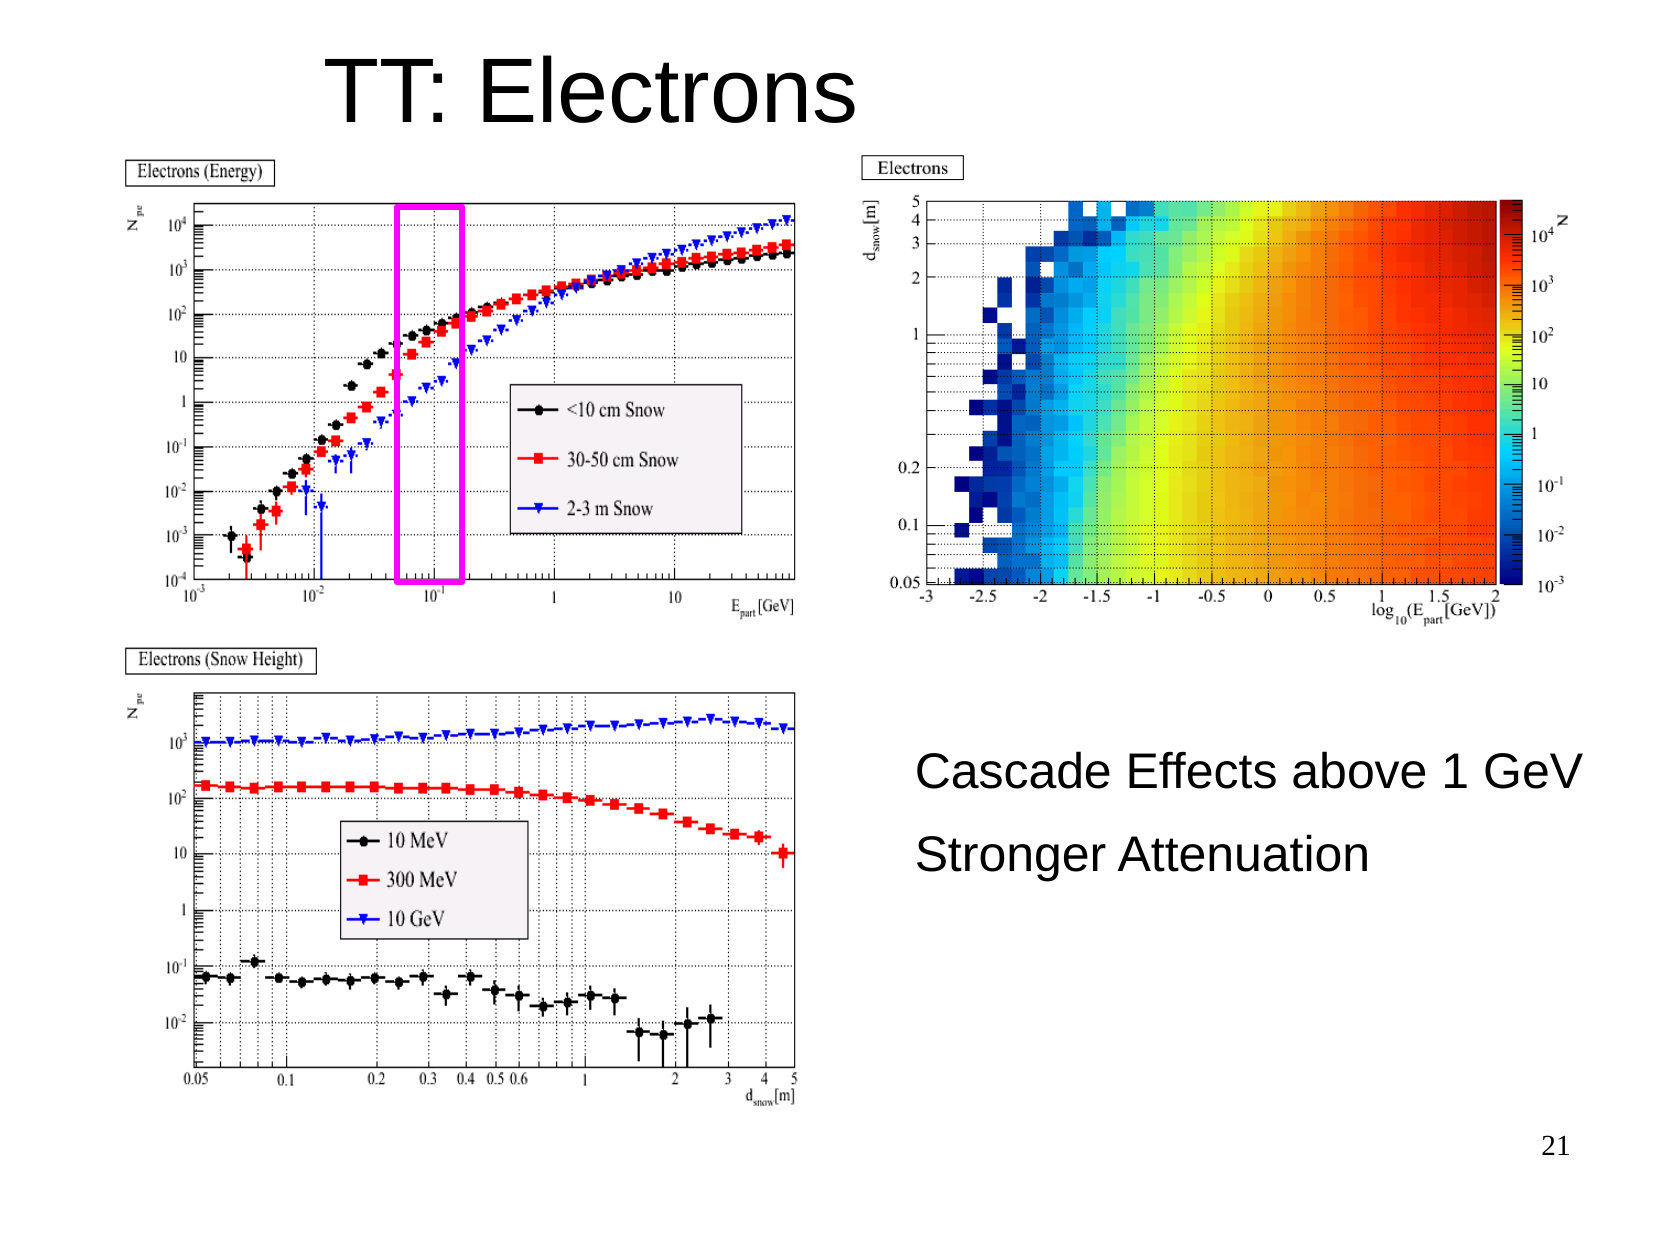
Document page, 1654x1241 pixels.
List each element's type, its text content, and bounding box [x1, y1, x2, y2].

text_box Cascade Effects above 1 GeV Stronger Attenuation [900, 707, 1599, 862]
text_box TT: Electrons [308, 32, 874, 151]
picture [112, 149, 1576, 1126]
